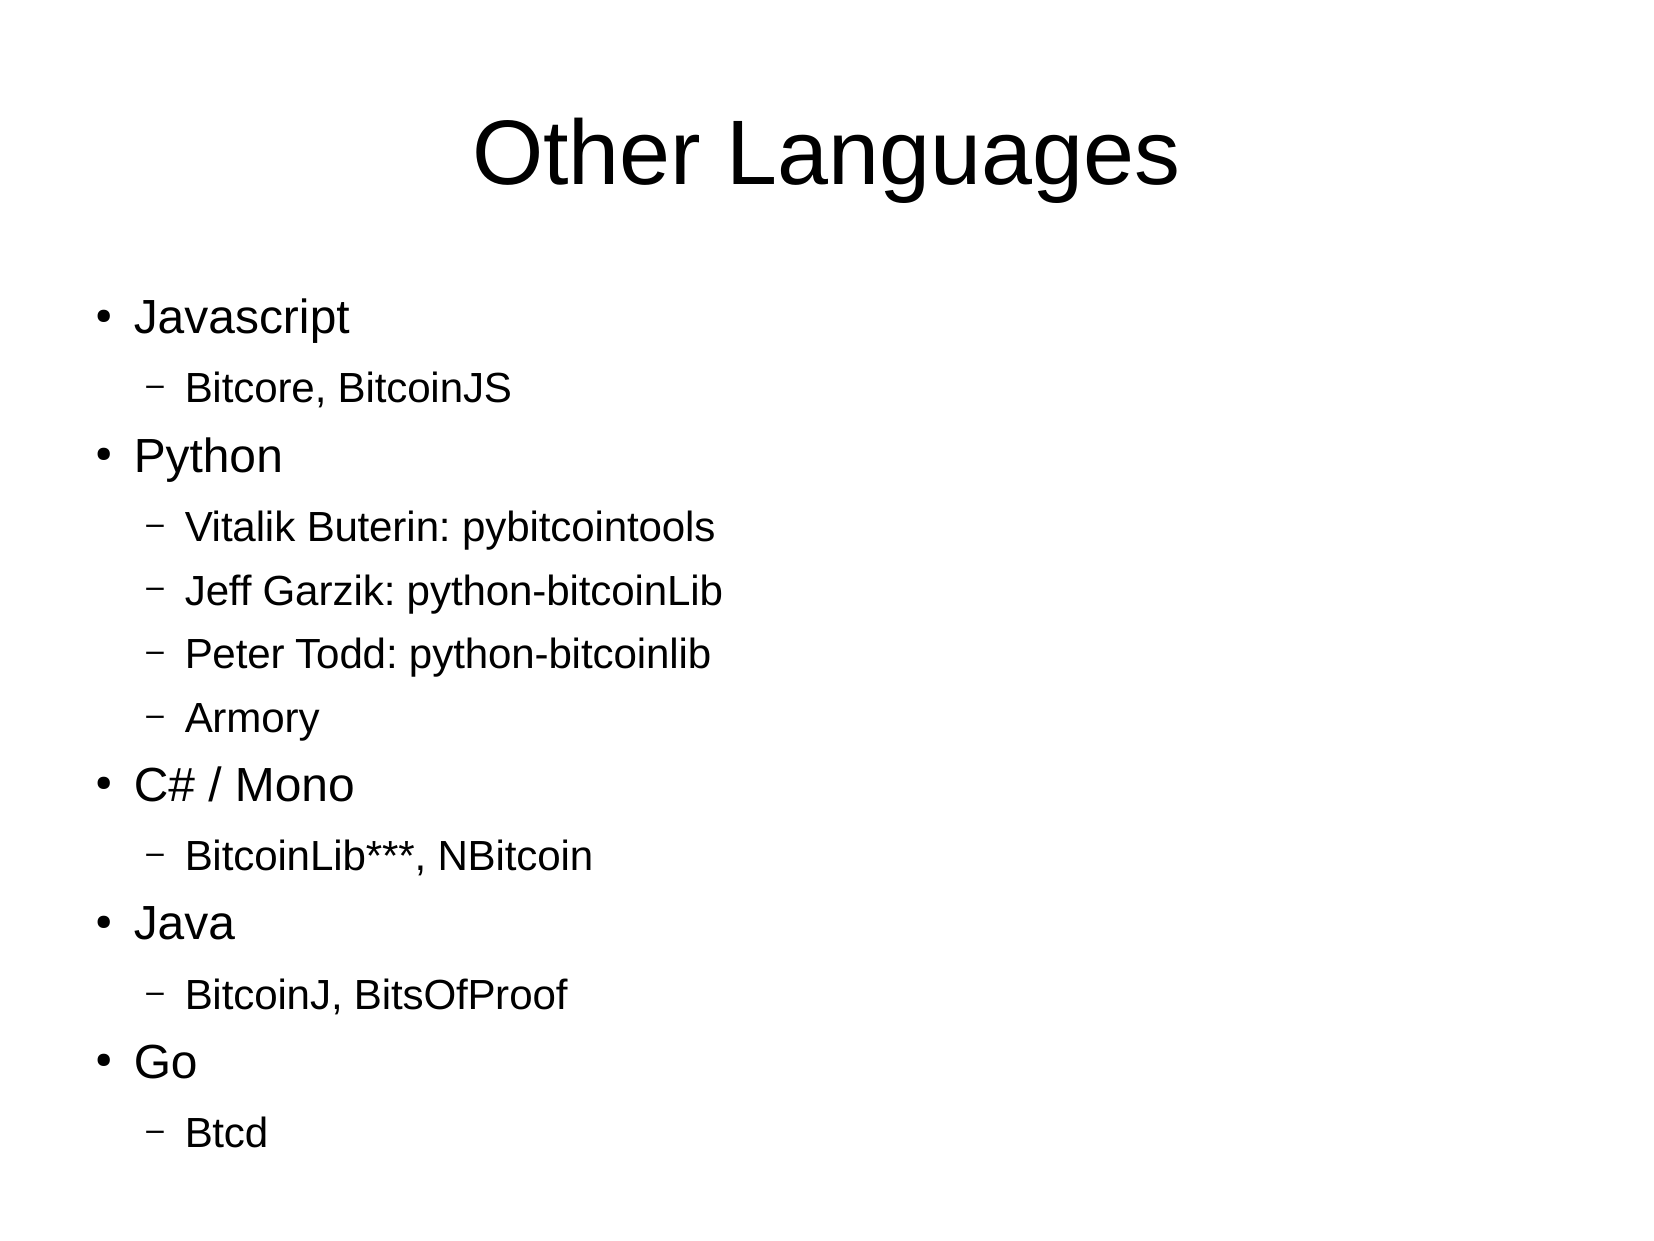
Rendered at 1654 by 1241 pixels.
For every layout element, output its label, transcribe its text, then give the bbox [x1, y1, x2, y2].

title Other Languages [82, 49, 1571, 257]
list Javascript Bitcore, BitcoinJS Python Vitalik Buterin: pybitcointools Jeff Garzik: python-bitcoinLib Peter Todd: python-bitcoinlib Armory C# / Mono BitcoinLib***, NBitcoin Java BitcoinJ, BitsOfProof Go Btcd [82, 290, 1571, 1171]
